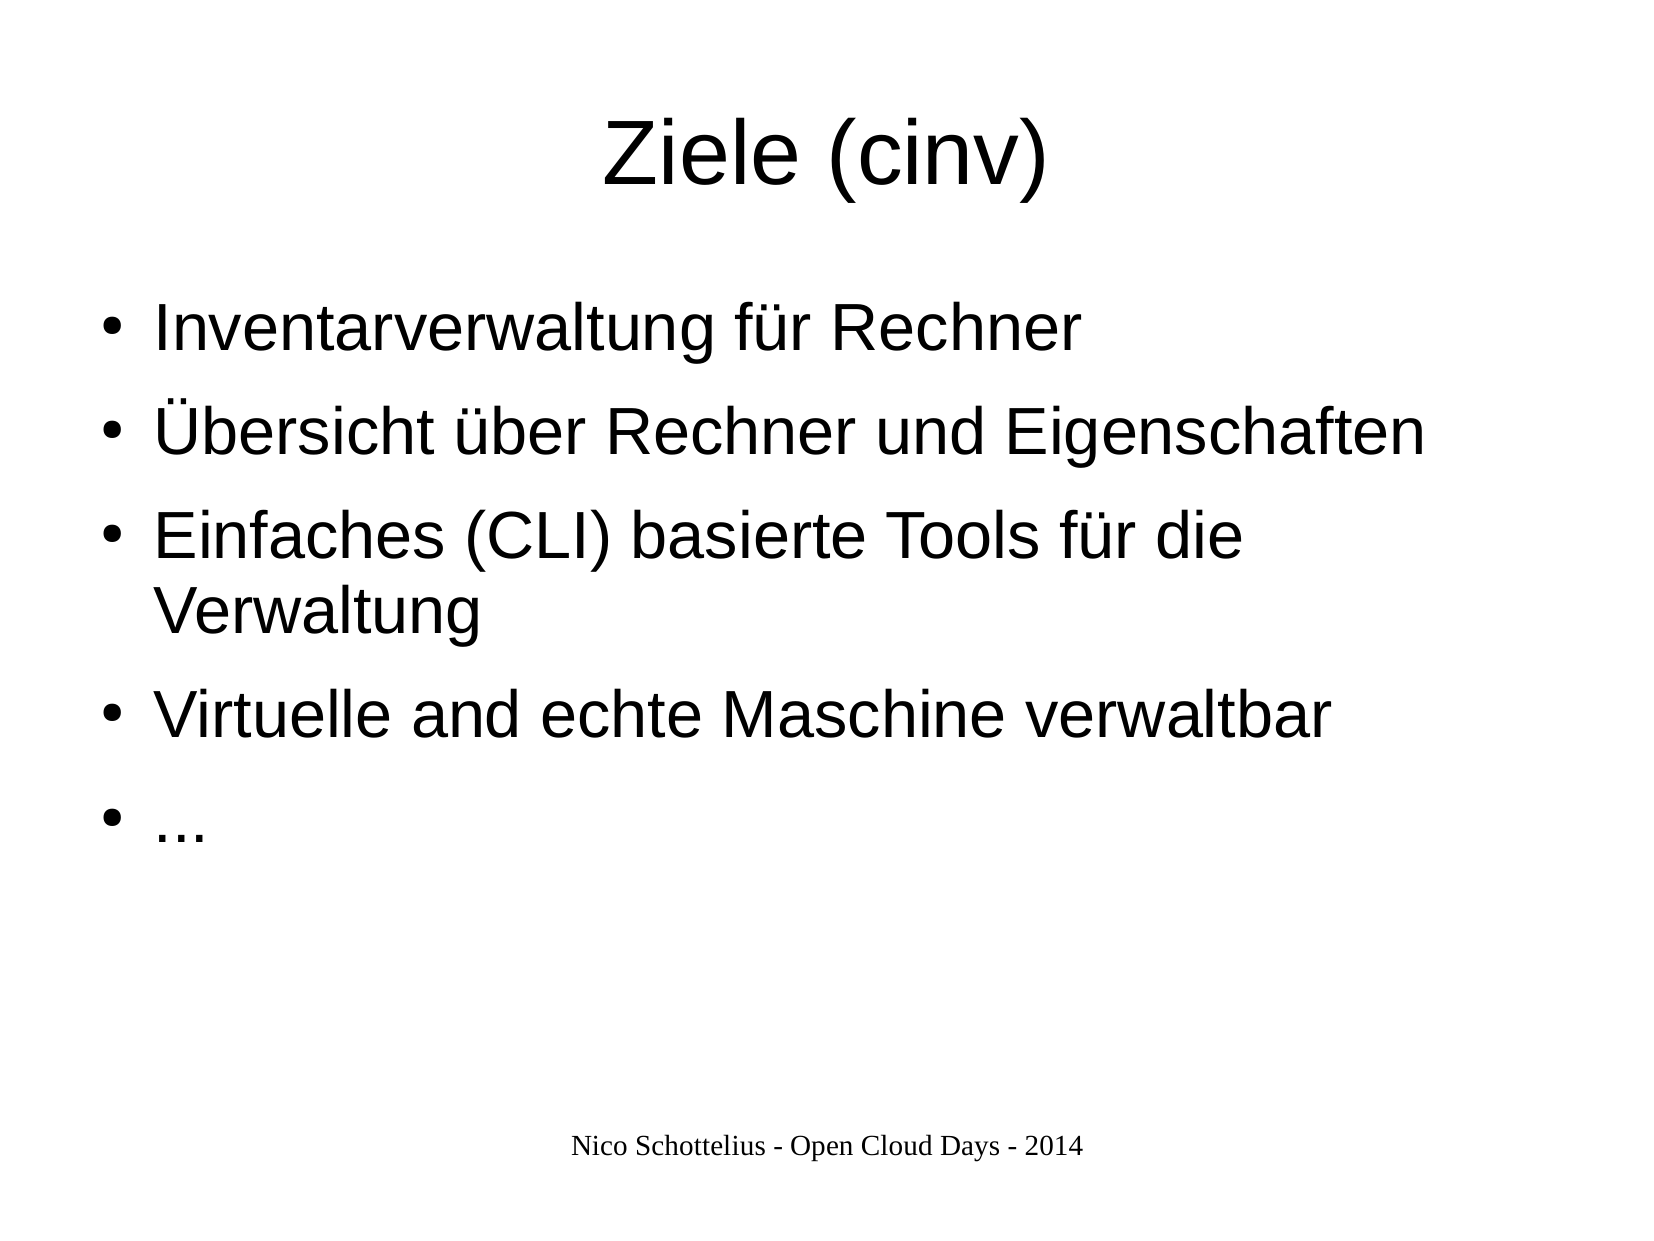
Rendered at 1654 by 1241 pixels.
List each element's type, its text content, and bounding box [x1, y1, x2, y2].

list Inventarverwaltung für Rechner Übersicht über Rechner und Eigenschaften Einfaches (CLI) basierte Tools für die Verwaltung Virtuelle and echte Maschine verwaltbar ... [82, 290, 1538, 1010]
title Ziele (cinv) [82, 49, 1571, 257]
